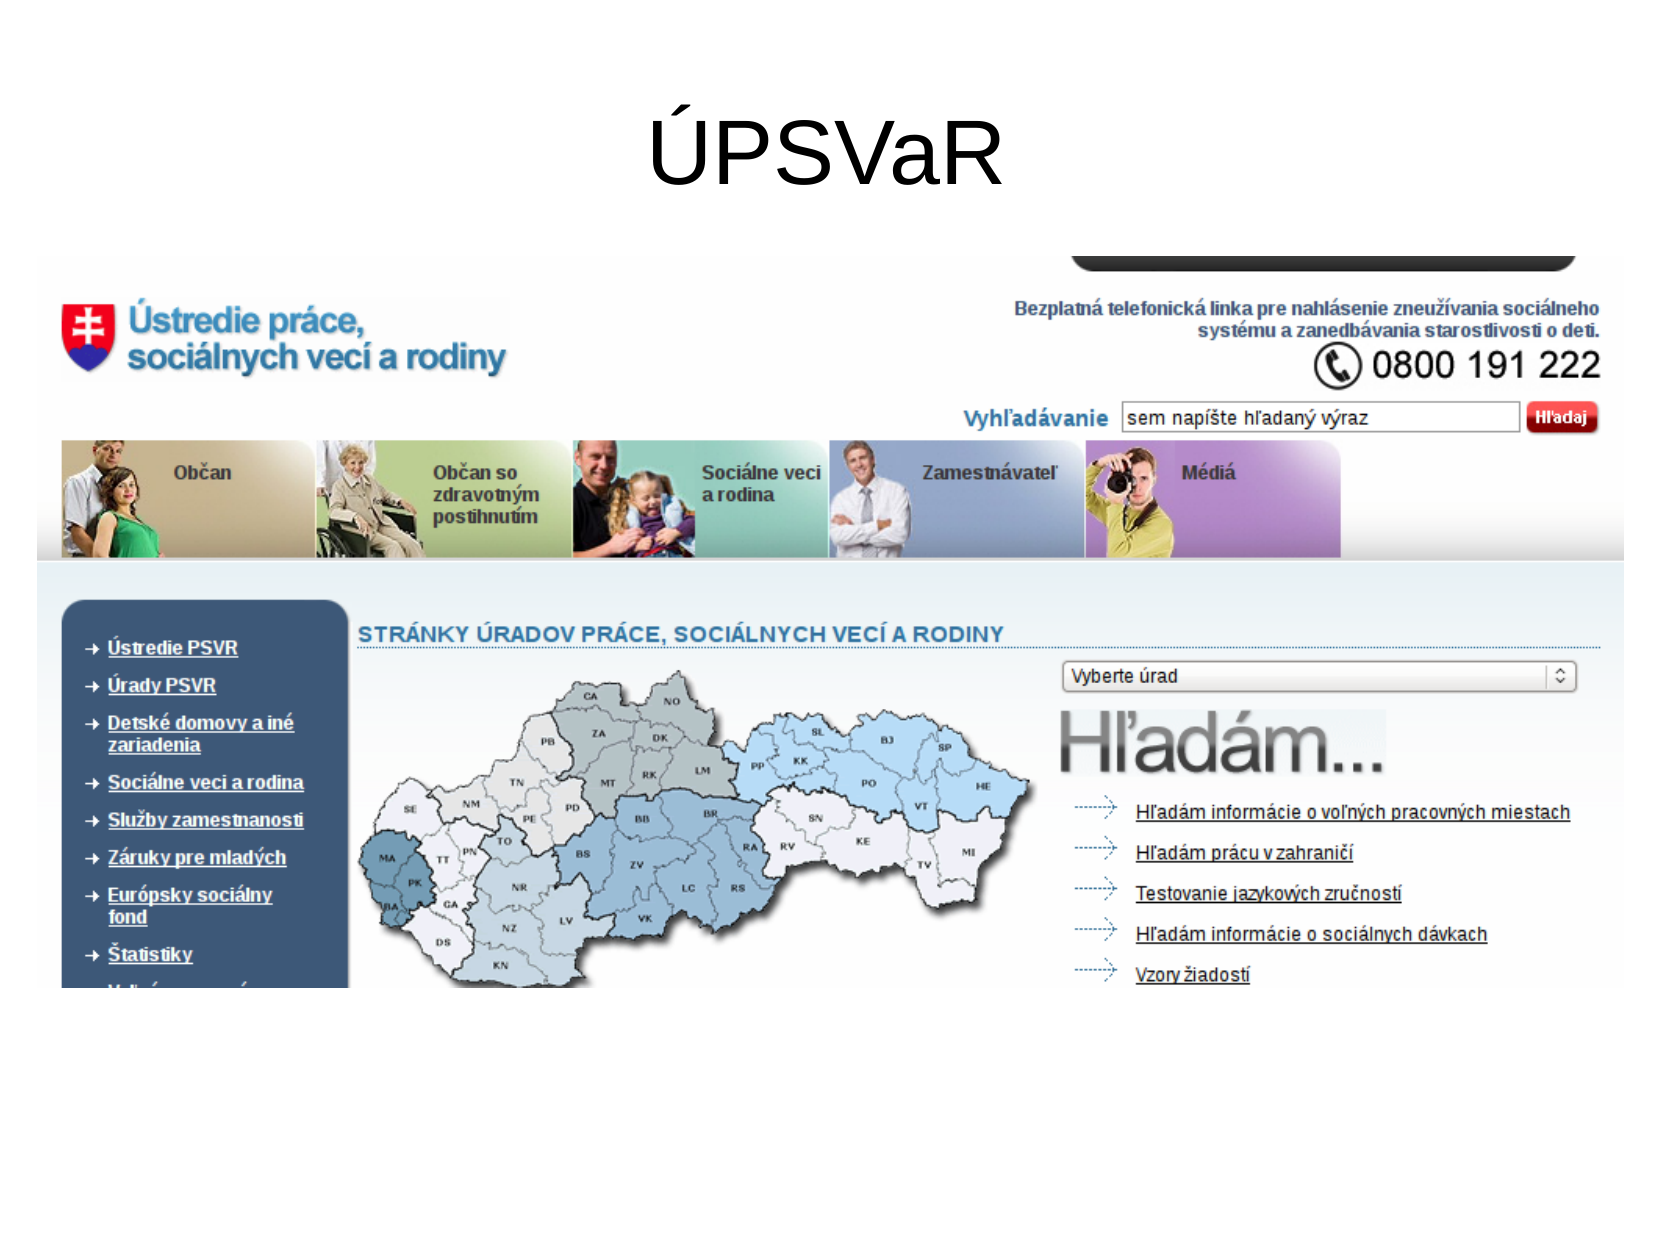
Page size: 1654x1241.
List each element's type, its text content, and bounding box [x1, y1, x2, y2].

title ÚPSVaR [82, 49, 1571, 256]
picture [37, 256, 1624, 988]
